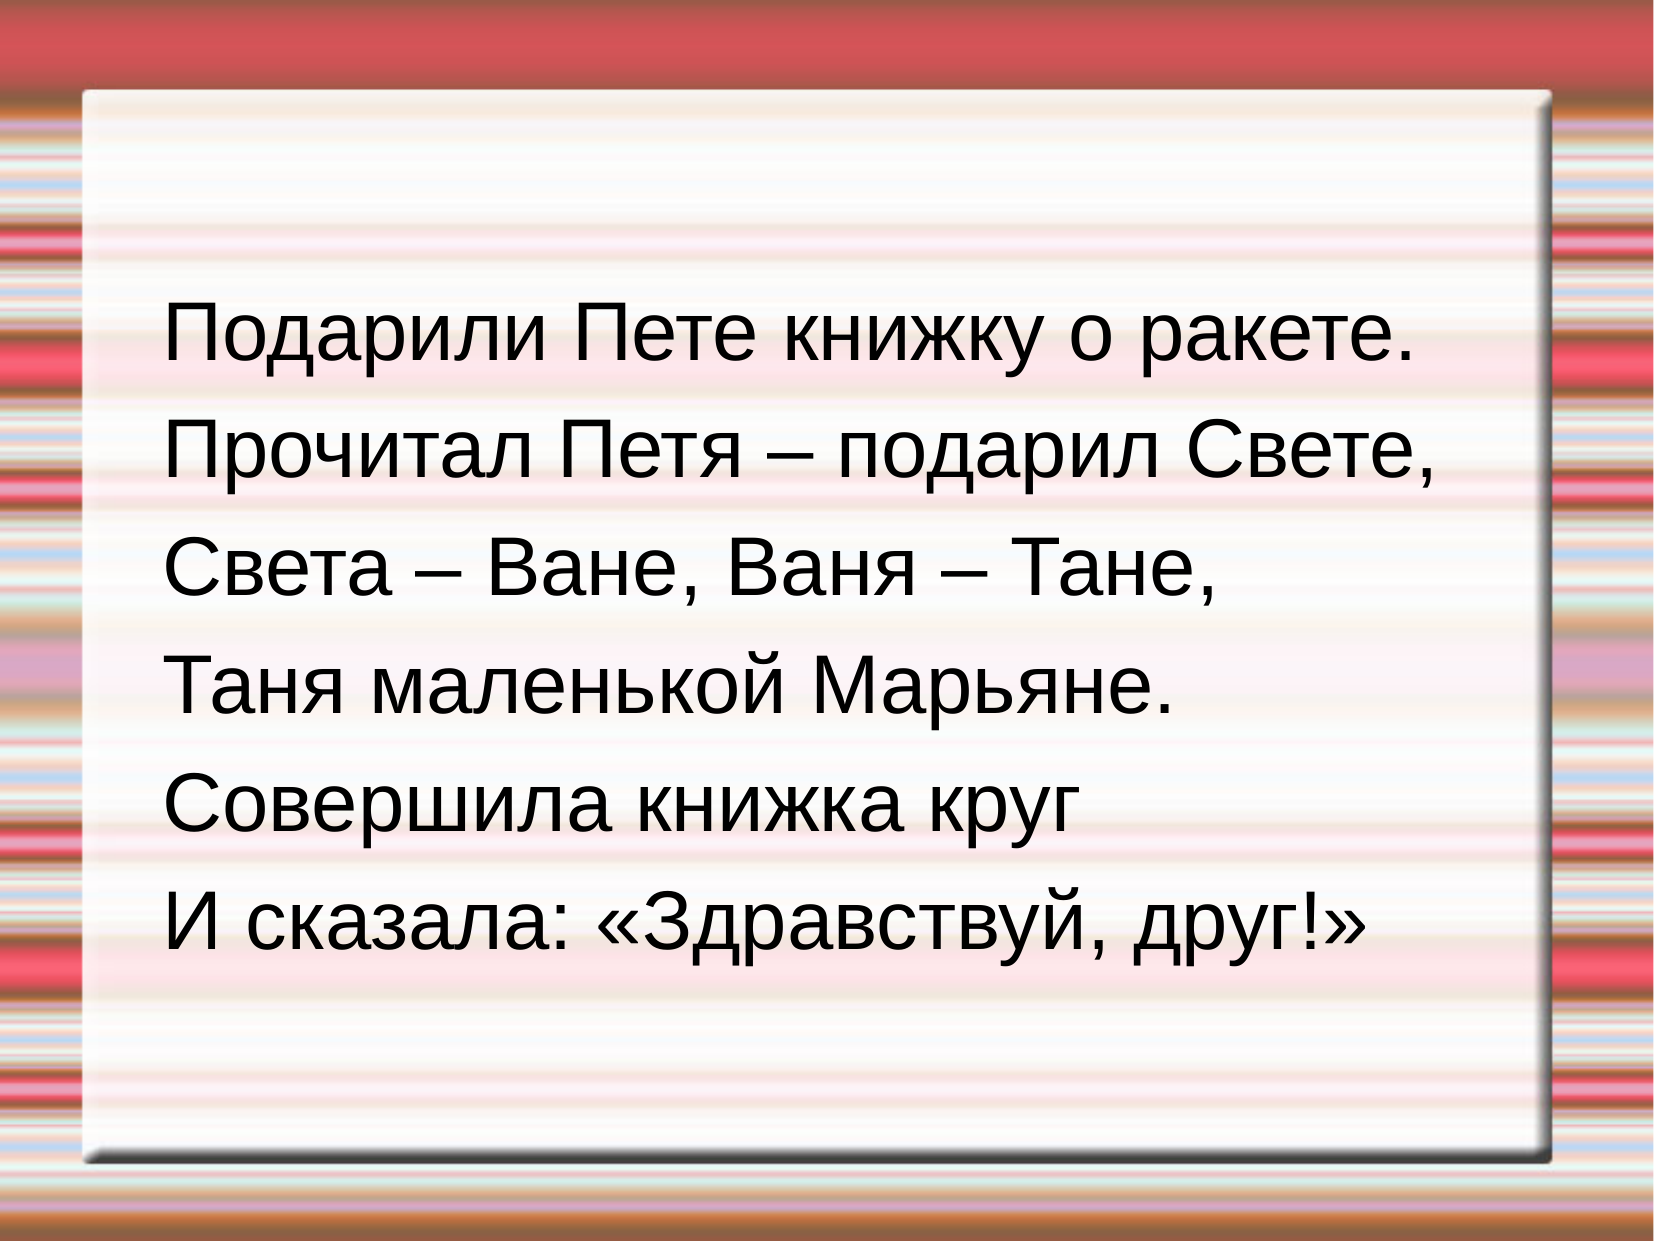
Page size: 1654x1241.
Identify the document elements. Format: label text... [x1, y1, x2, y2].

text_box Подарили Пете книжку о ракете. Прочитал Петя – подарил Свете, Света – Ване, Ваня – Тане, Таня маленькой Марьяне. Совершила книжка круг И сказала: «Здравствуй, друг!» [147, 277, 1458, 975]
picture [0, 0, 1654, 1241]
